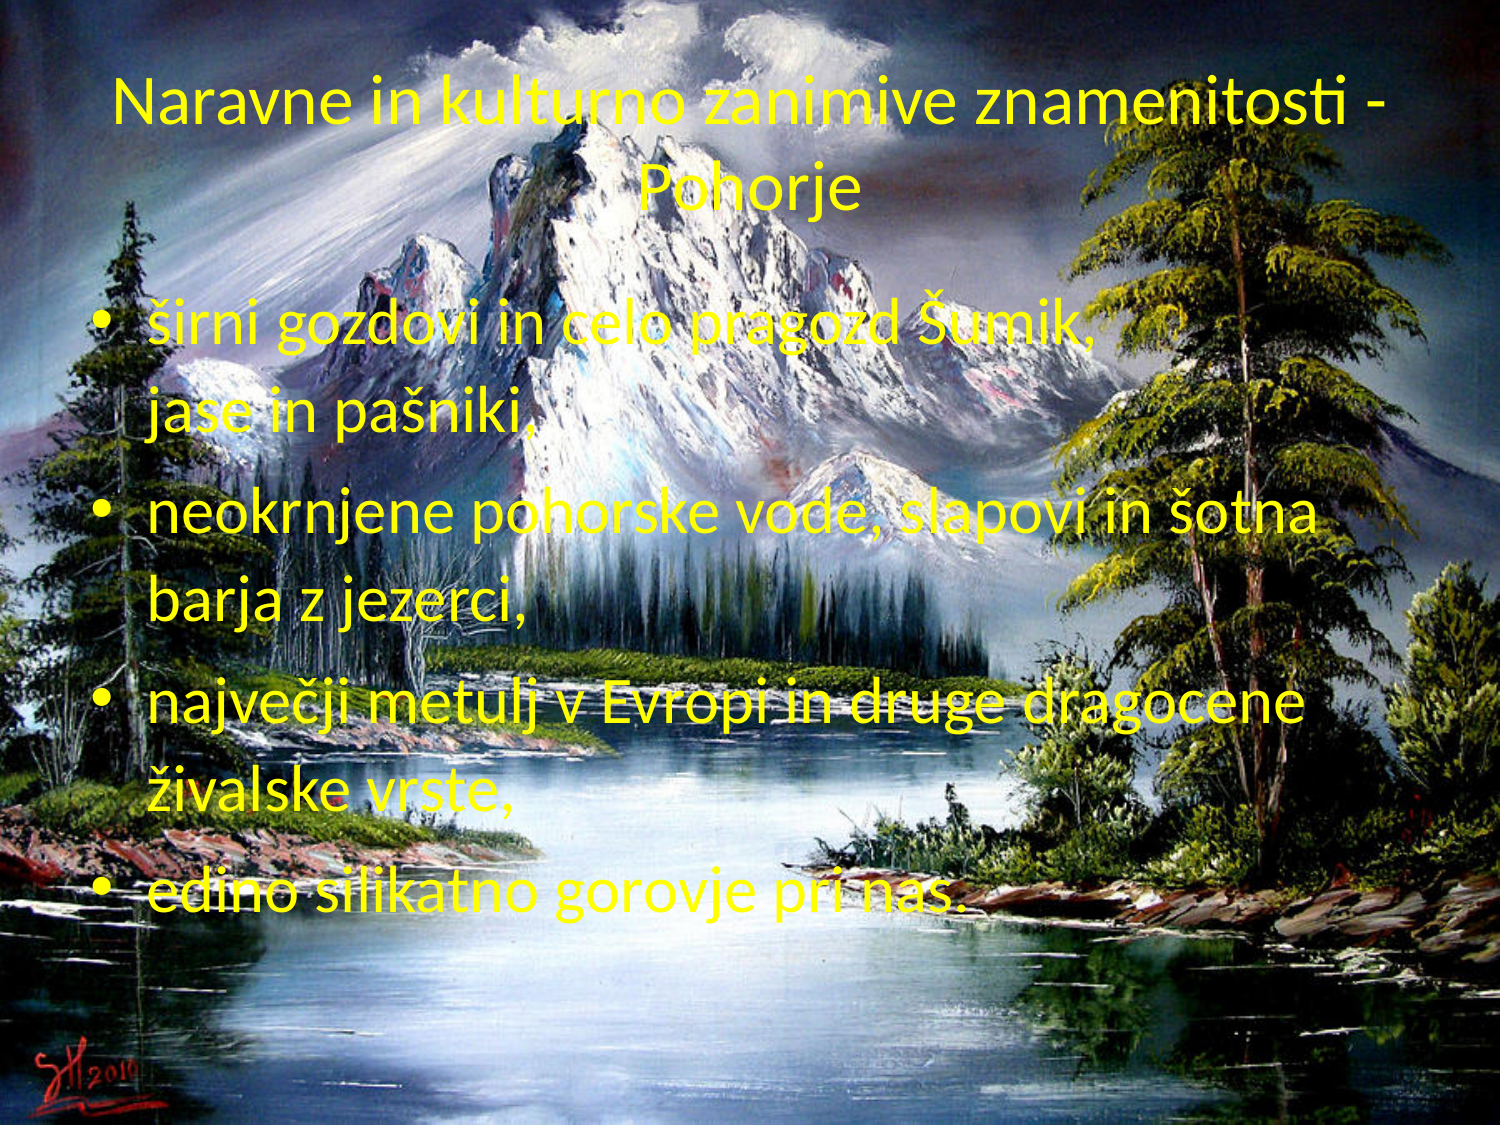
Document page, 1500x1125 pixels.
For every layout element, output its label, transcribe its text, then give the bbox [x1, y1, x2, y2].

list širni gozdovi in celo pragozd Šumik, jase in pašniki, neokrnjene pohorske vode, slapovi in šotna barja z jezerci, največji metulj v Evropi in druge dragocene živalske vrste, edino silikatno gorovje pri nas. [75, 262, 1425, 1005]
title Naravne in kulturno zanimive znamenitosti - Pohorje [75, 45, 1425, 233]
picture [0, 0, 1500, 1125]
